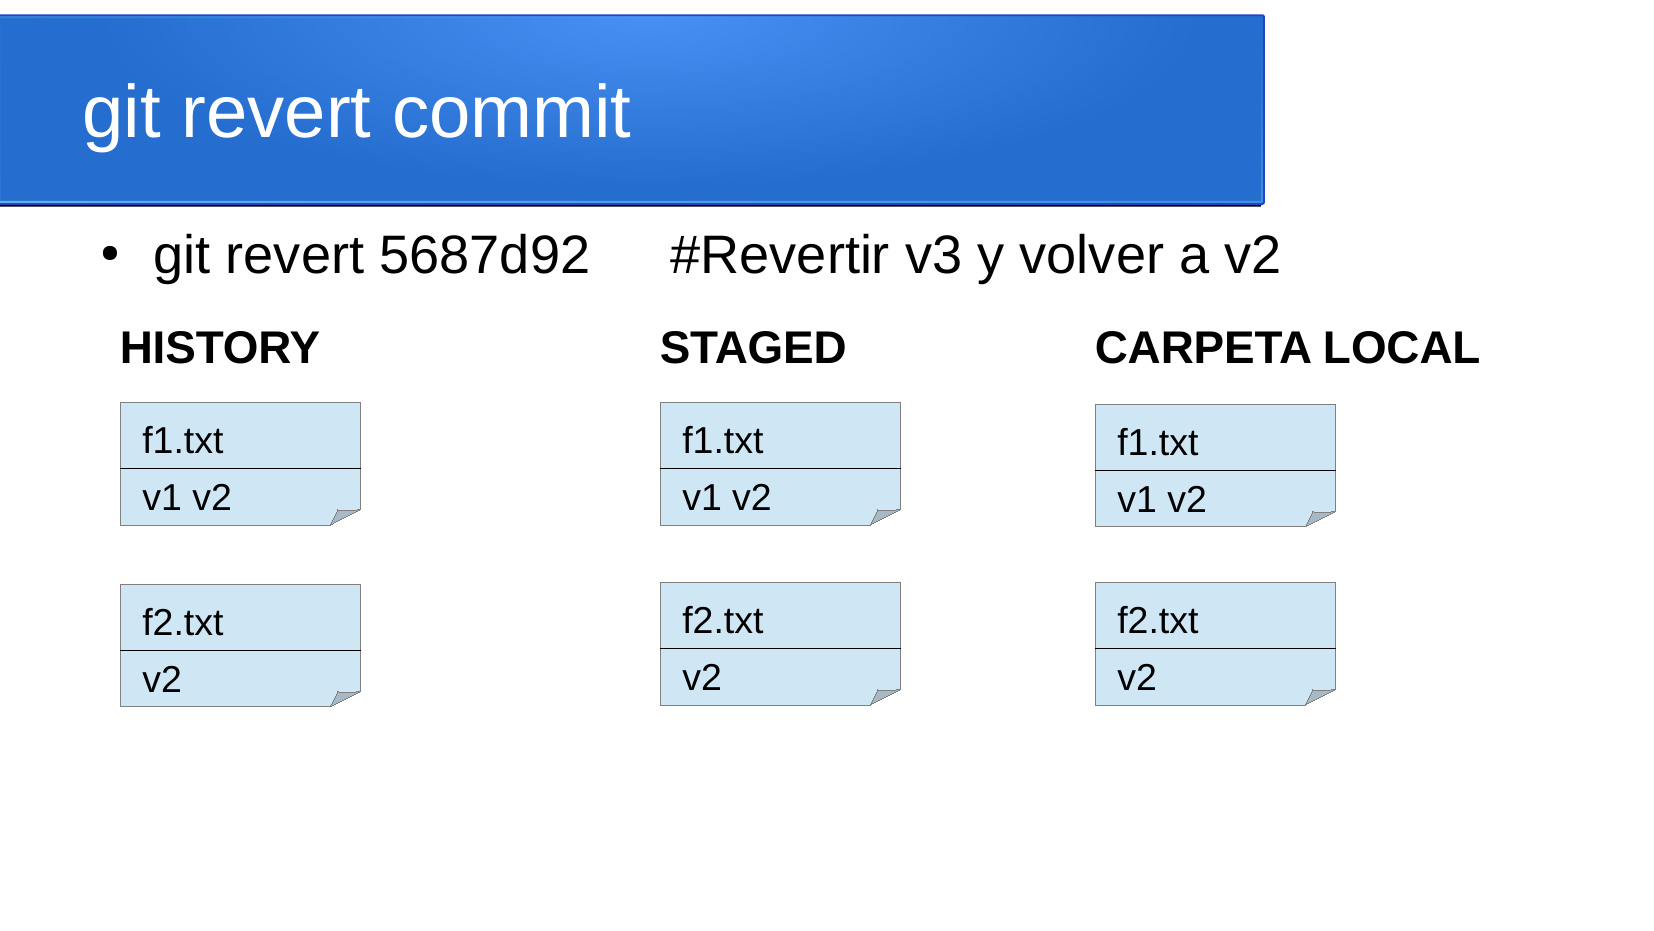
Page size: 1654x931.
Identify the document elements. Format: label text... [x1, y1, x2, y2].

text_box [1095, 582, 1336, 648]
text_box [120, 584, 361, 650]
text_box f1.txt [667, 412, 788, 468]
text_box [120, 651, 127, 707]
text_box v1 v2 [667, 469, 871, 526]
text_box [871, 469, 901, 525]
text_box [1291, 471, 1336, 527]
list git revert 5687d92 #Revertir v3 y volver a v2 [82, 224, 1571, 901]
text_box v2 [127, 651, 263, 708]
text_box HISTORY [105, 315, 466, 382]
text_box [1095, 471, 1102, 527]
text_box v2 [1102, 649, 1238, 706]
text_box [803, 649, 901, 706]
text_box v1 v2 [127, 469, 331, 526]
text_box f1.txt [127, 412, 248, 468]
text_box CARPETA LOCAL [1080, 315, 1546, 432]
text_box f1.txt [1102, 414, 1223, 470]
text_box [1095, 649, 1102, 706]
text_box [1095, 404, 1336, 470]
text_box [660, 402, 901, 468]
text_box [660, 582, 901, 648]
text_box f2.txt [127, 594, 248, 650]
text_box [263, 651, 361, 707]
text_box [331, 469, 361, 525]
text_box [120, 469, 127, 526]
text_box STAGED [645, 315, 1006, 382]
text_box [660, 649, 667, 706]
text_box v1 v2 [1102, 471, 1291, 528]
text_box f2.txt [1102, 592, 1223, 648]
text_box [660, 469, 667, 526]
text_box [1238, 649, 1336, 706]
text_box v2 [667, 649, 803, 706]
text_box f2.txt [667, 592, 788, 648]
text_box [120, 402, 361, 468]
title git revert commit [82, 35, 1235, 189]
